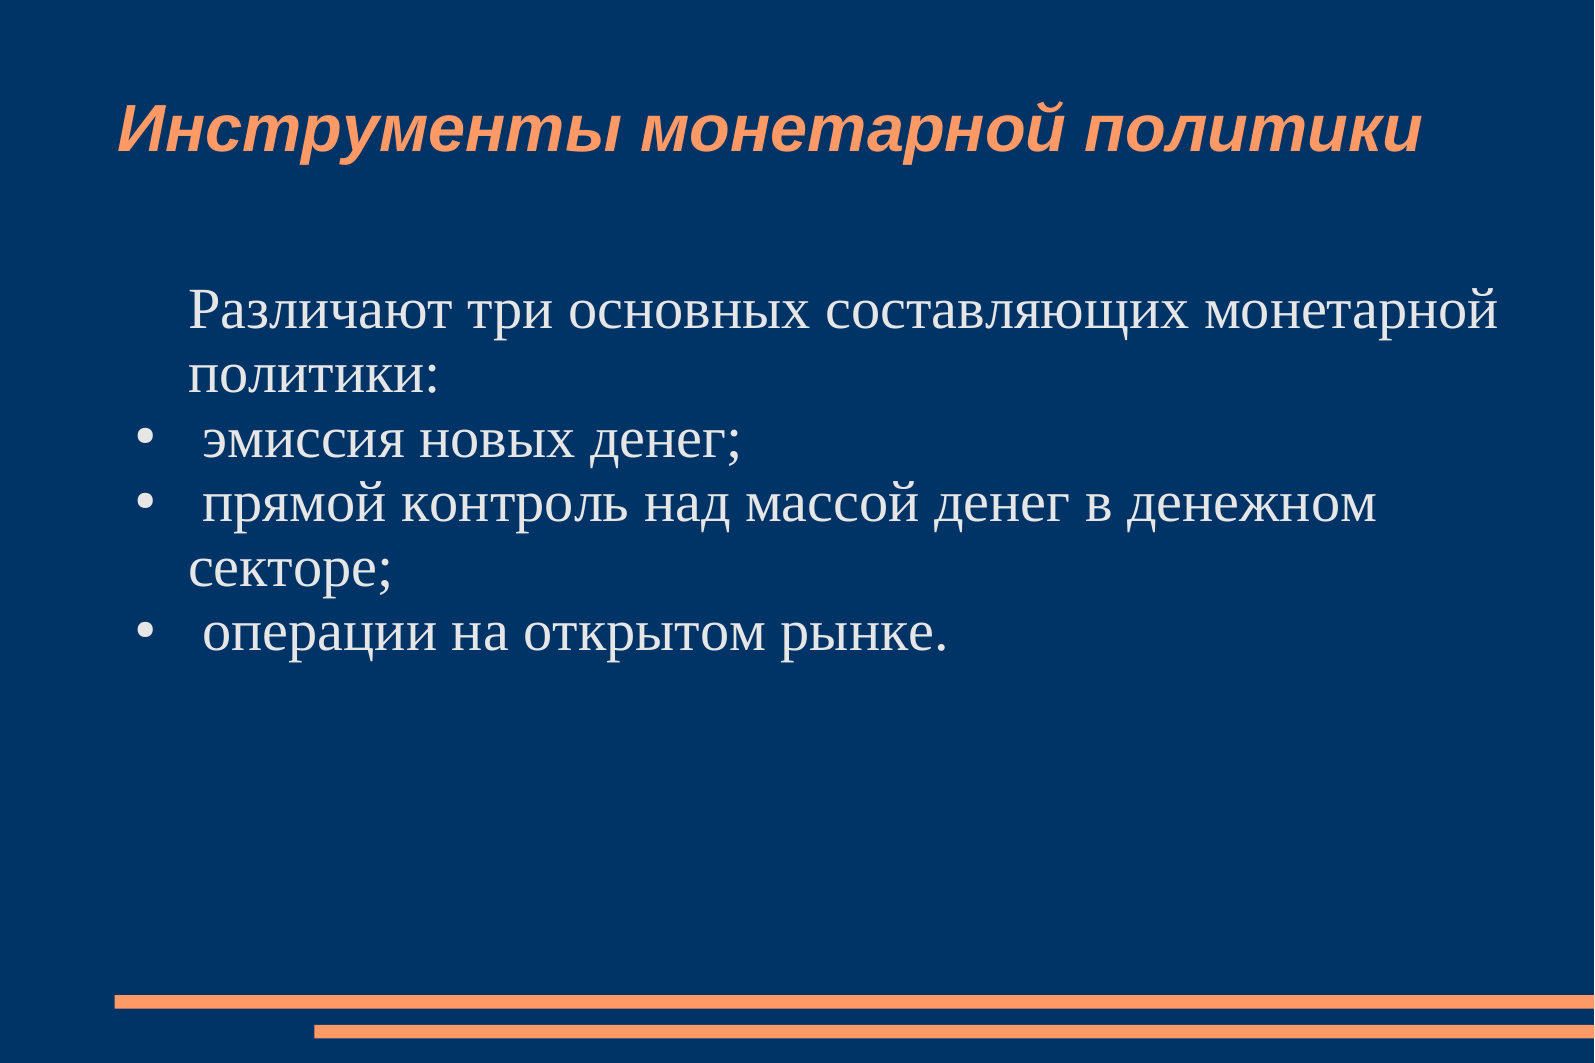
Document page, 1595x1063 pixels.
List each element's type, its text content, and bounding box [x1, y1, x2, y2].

title Инструменты монетарной политики [117, 47, 1479, 210]
list Различают три основных составляющих монетарной политики: эмиссия новых денег; прямой контроль над массой денег в денежном секторе; операции на открытом рынке. [117, 276, 1505, 956]
